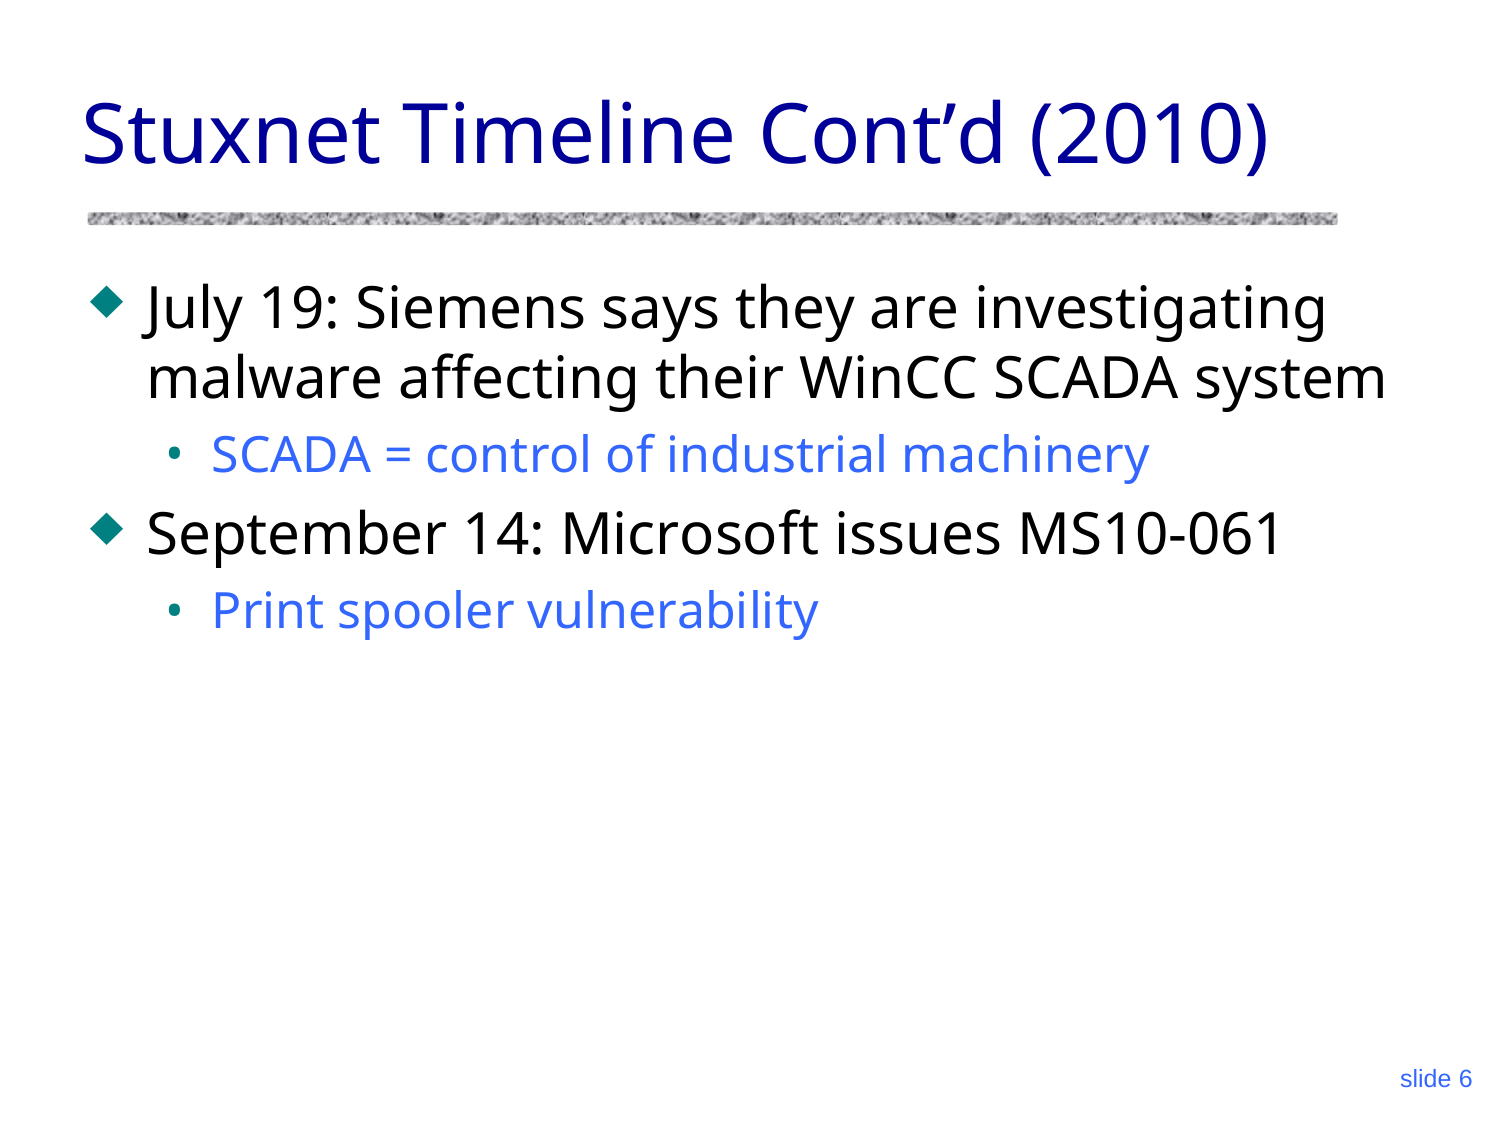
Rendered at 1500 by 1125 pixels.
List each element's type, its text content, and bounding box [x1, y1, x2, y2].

text_box slide <number> [1174, 1025, 1488, 1101]
list July 19: Siemens says they are investigating malware affecting their WinCC SCADA system SCADA = control of industrial machinery September 14: Microsoft issues MS10-061 Print spooler vulnerability [74, 262, 1463, 1063]
title Stuxnet Timeline Cont’d (2010) [66, 37, 1342, 188]
picture [87, 212, 1338, 226]
